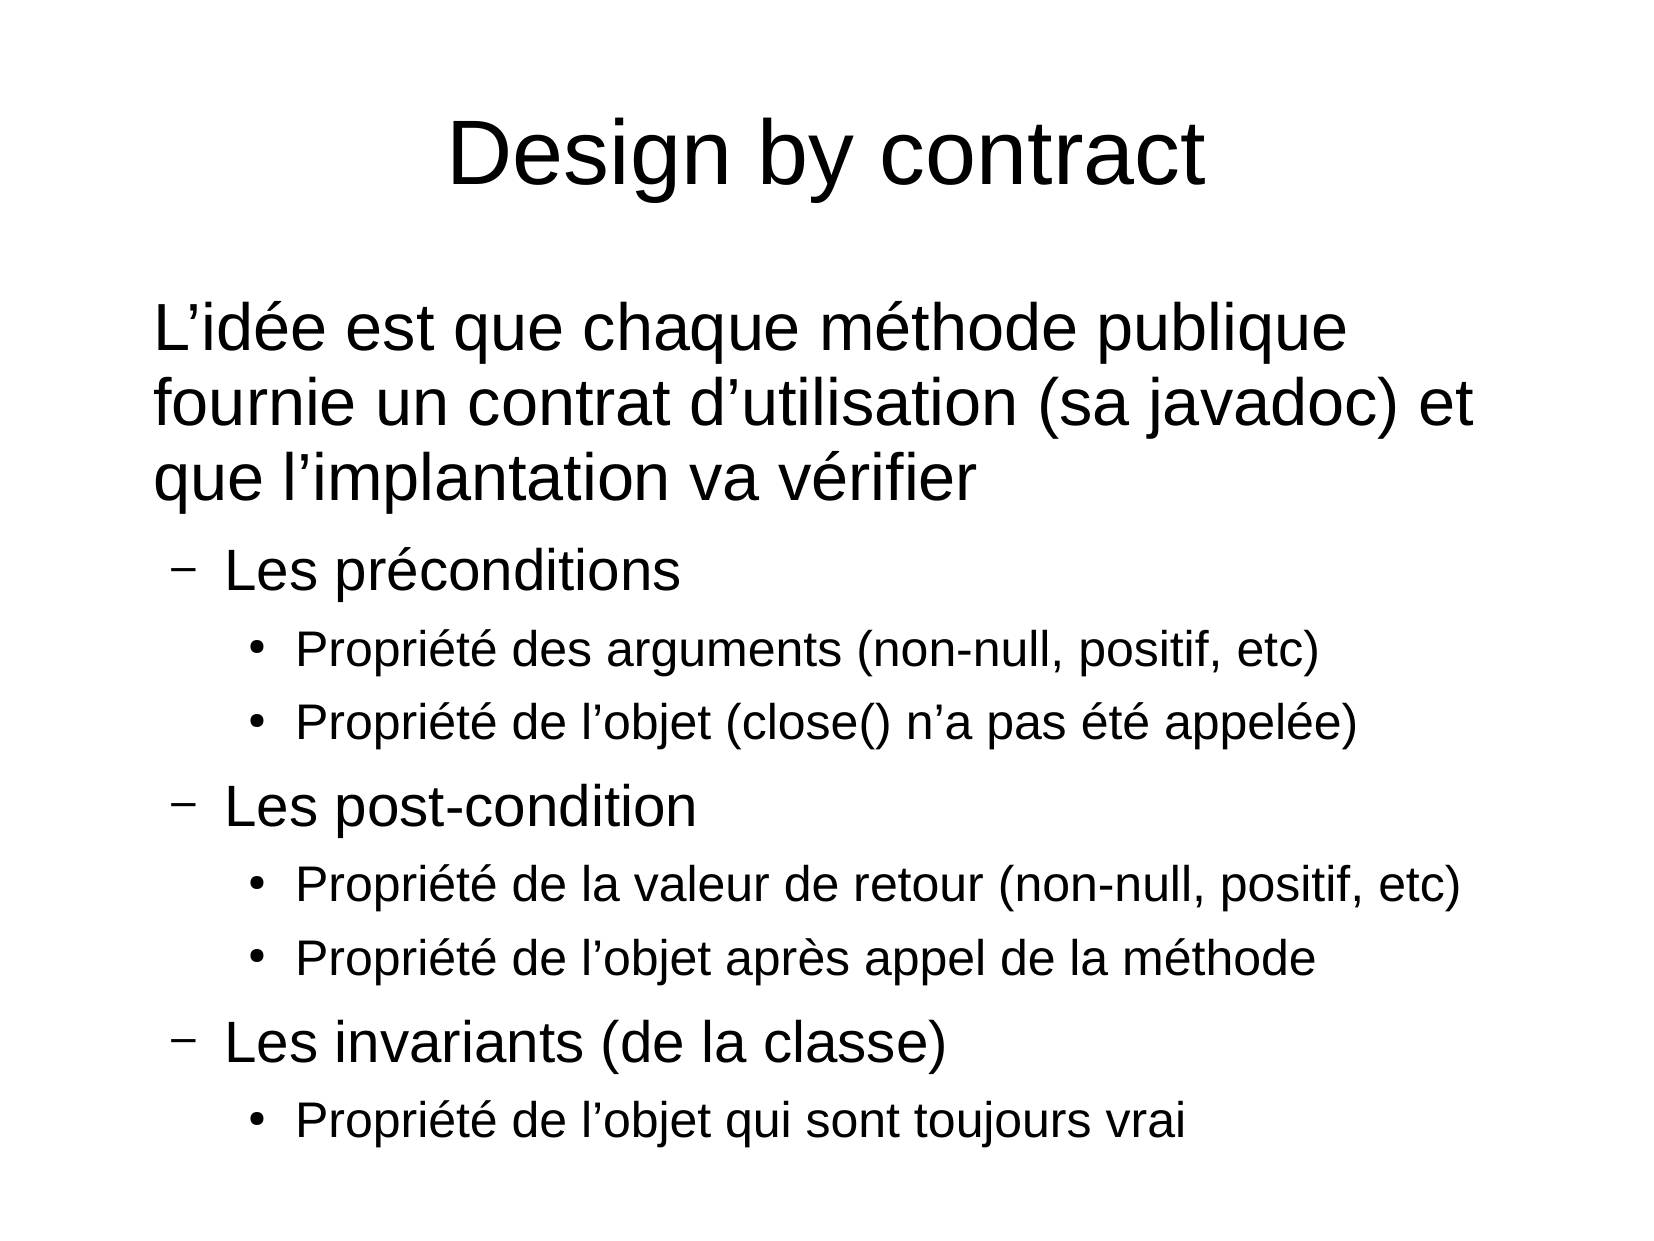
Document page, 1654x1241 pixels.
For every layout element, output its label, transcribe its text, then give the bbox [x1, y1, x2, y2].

list L’idée est que chaque méthode publique fournie un contrat d’utilisation (sa javadoc) et que l’implantation va vérifier Les préconditions Propriété des arguments (non-null, positif, etc) Propriété de l’objet (close() n’a pas été appelée) Les post-condition Propriété de la valeur de retour (non-null, positif, etc) Propriété de l’objet après appel de la méthode Les invariants (de la classe) Propriété de l’objet qui sont toujours vrai [82, 290, 1571, 1186]
title Design by contract [82, 49, 1571, 257]
